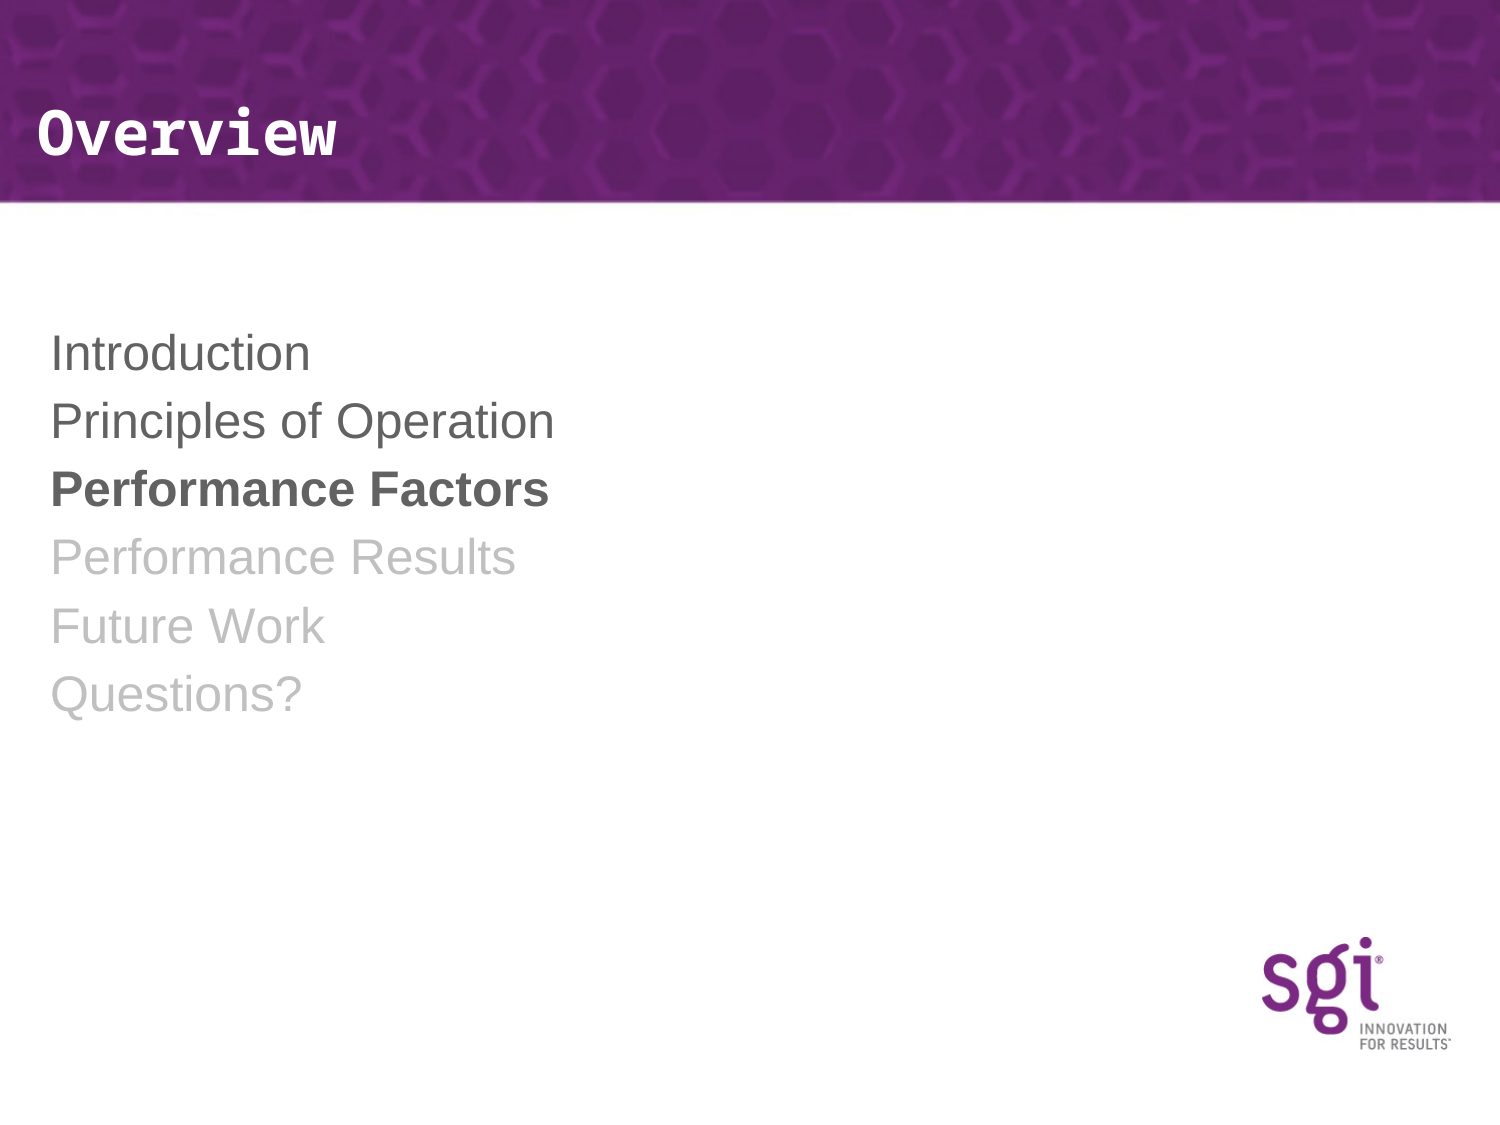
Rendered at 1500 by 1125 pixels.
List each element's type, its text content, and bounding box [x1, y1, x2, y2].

list Introduction Principles of Operation Performance Factors Performance Results Future Work Questions? [50, 324, 1326, 863]
title Overview [37, 37, 1313, 226]
picture [0, 0, 1500, 1050]
